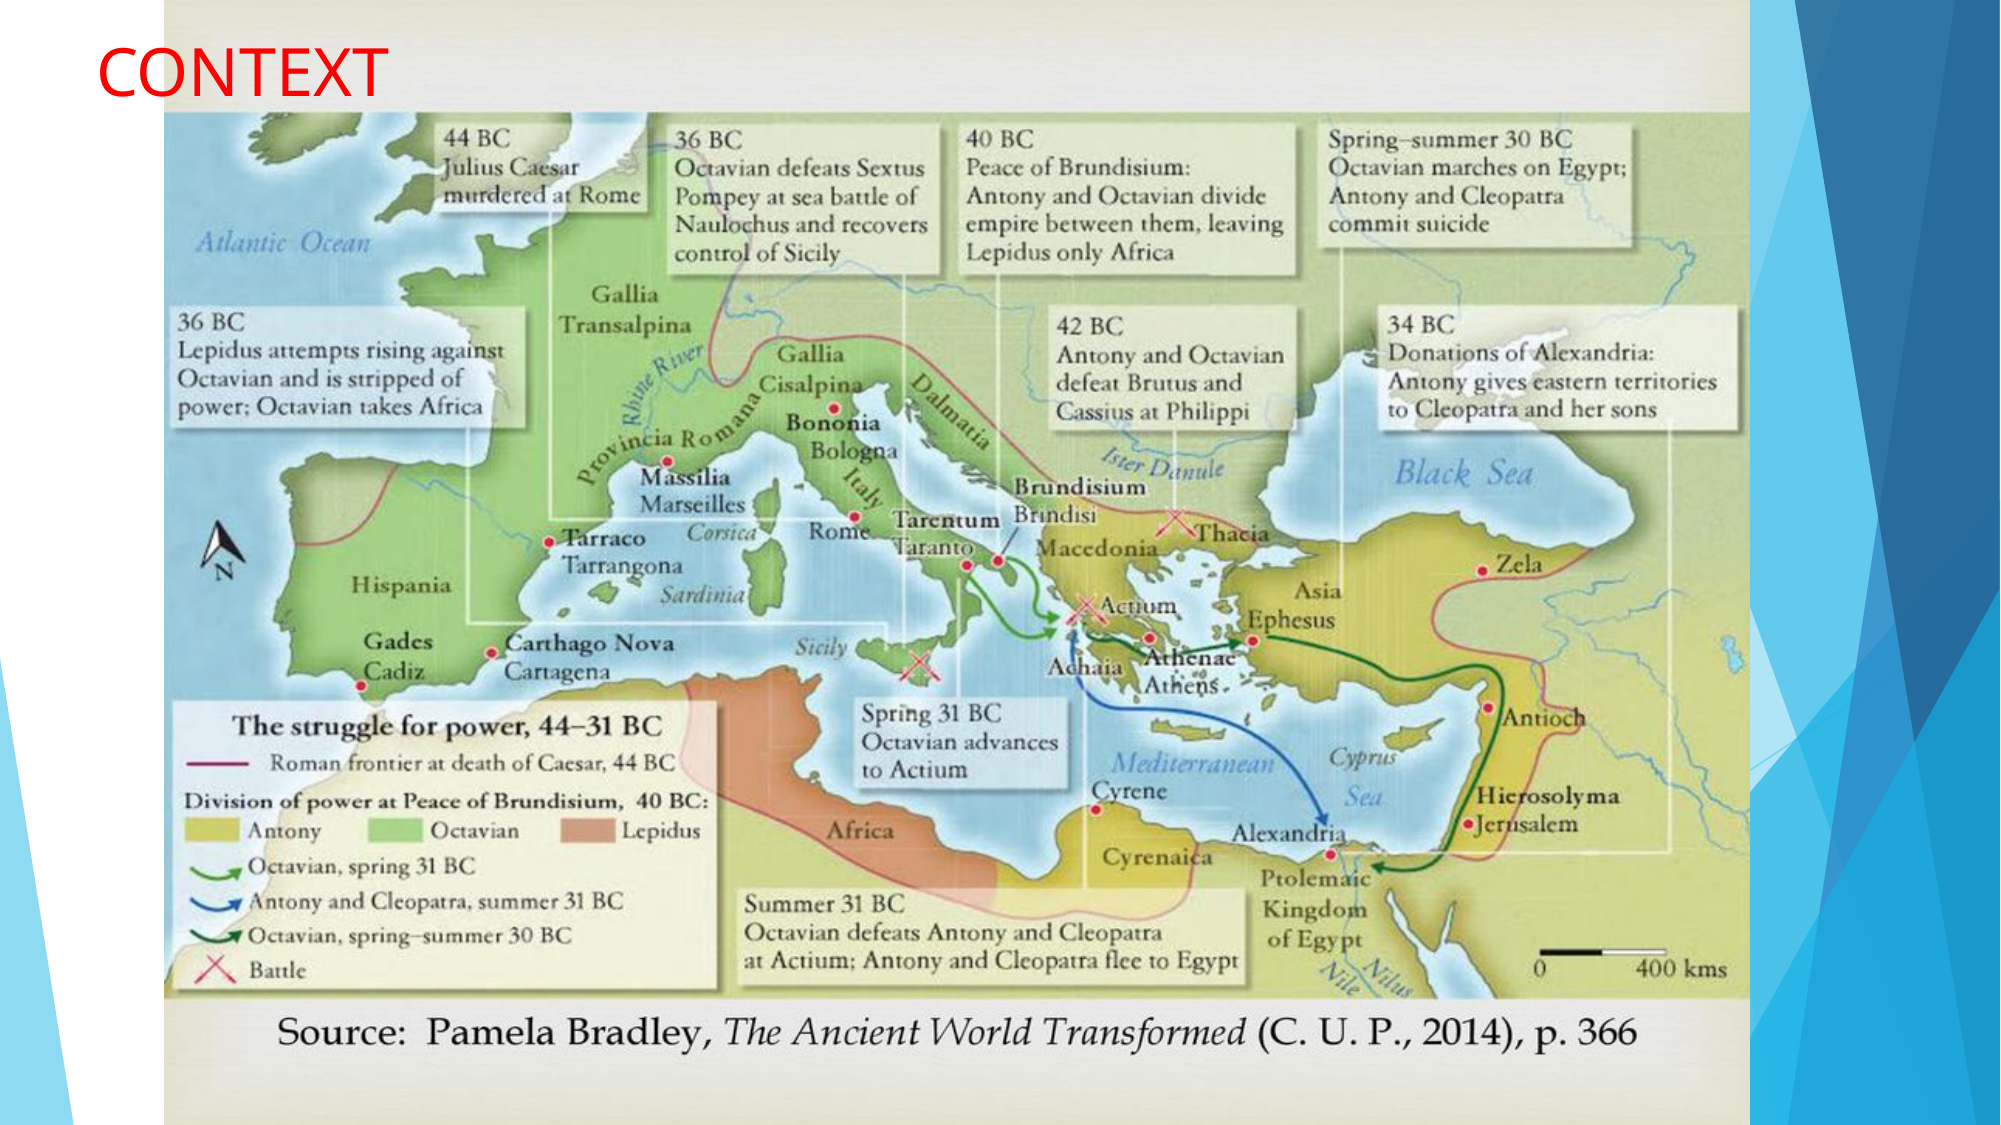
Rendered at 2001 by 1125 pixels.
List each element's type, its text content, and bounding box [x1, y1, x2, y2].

picture [164, 0, 1750, 1125]
text_box CONTEXT [81, 22, 615, 119]
